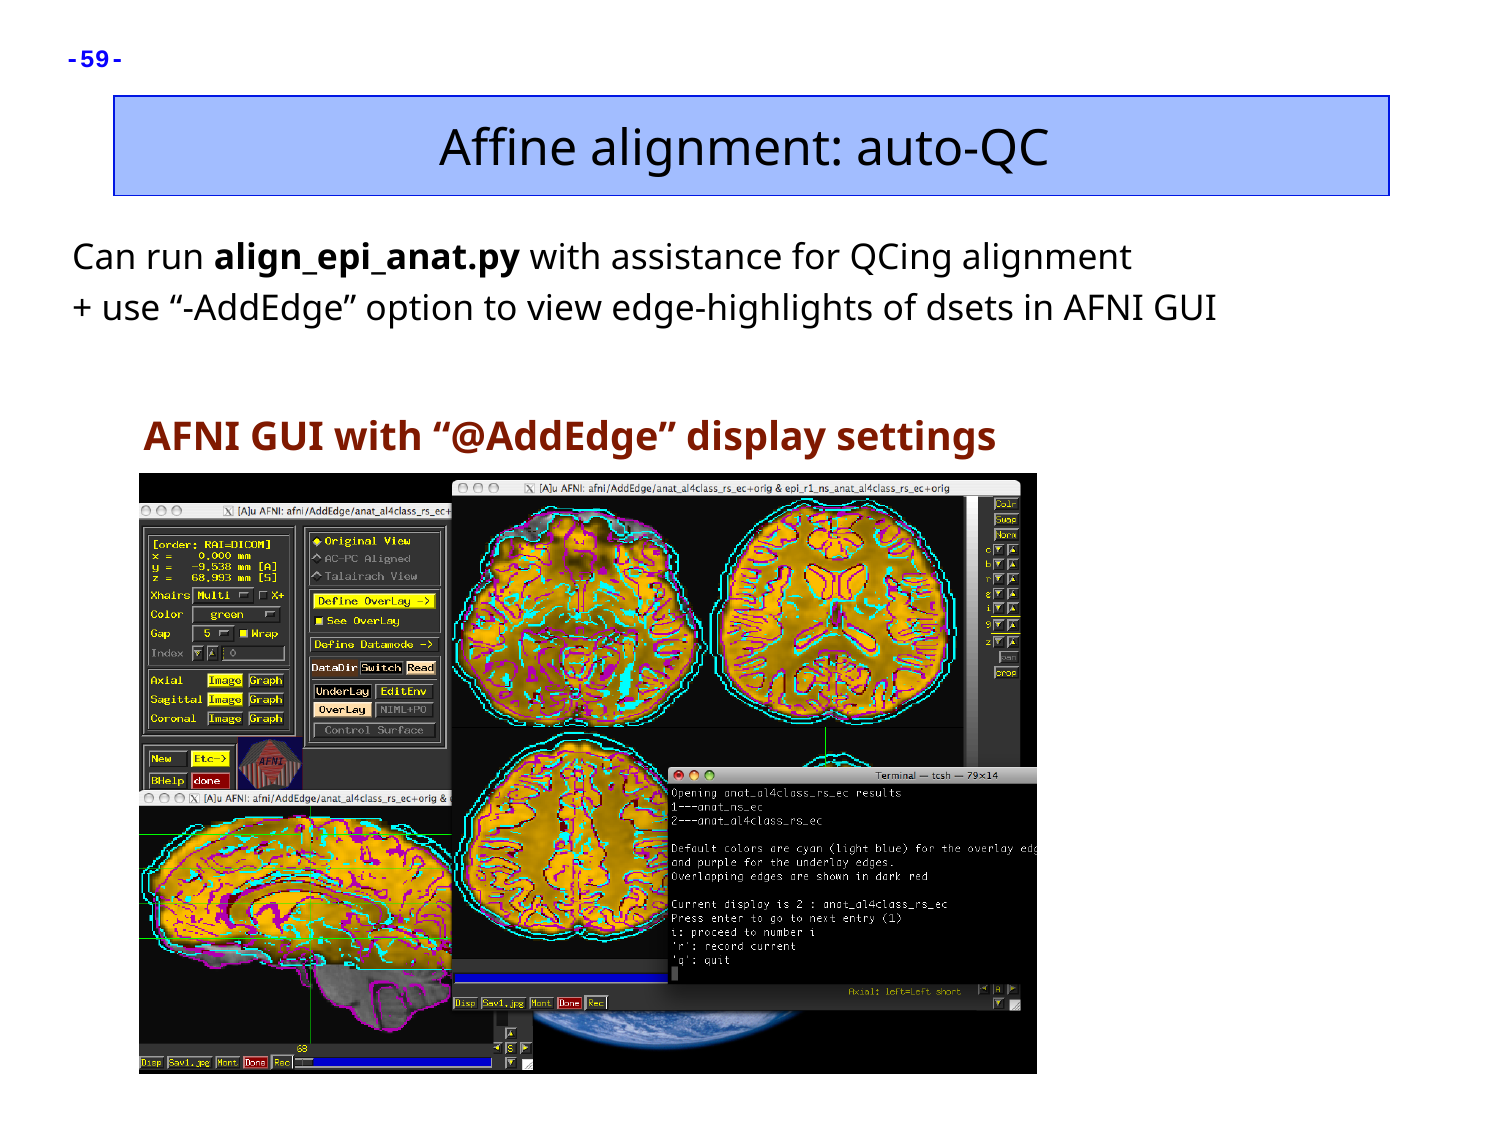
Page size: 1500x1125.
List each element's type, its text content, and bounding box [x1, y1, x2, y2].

picture [139, 473, 1037, 1074]
text_box Can run align_epi_anat.py with assistance for QCing alignment + use “-AddEdge” option to view edge-highlights of dsets in AFNI GUI [19, 226, 1478, 387]
text_box Affine alignment: auto-QC [114, 95, 1389, 196]
text_box AFNI GUI with “@AddEdge” display settings [127, 403, 1380, 1033]
